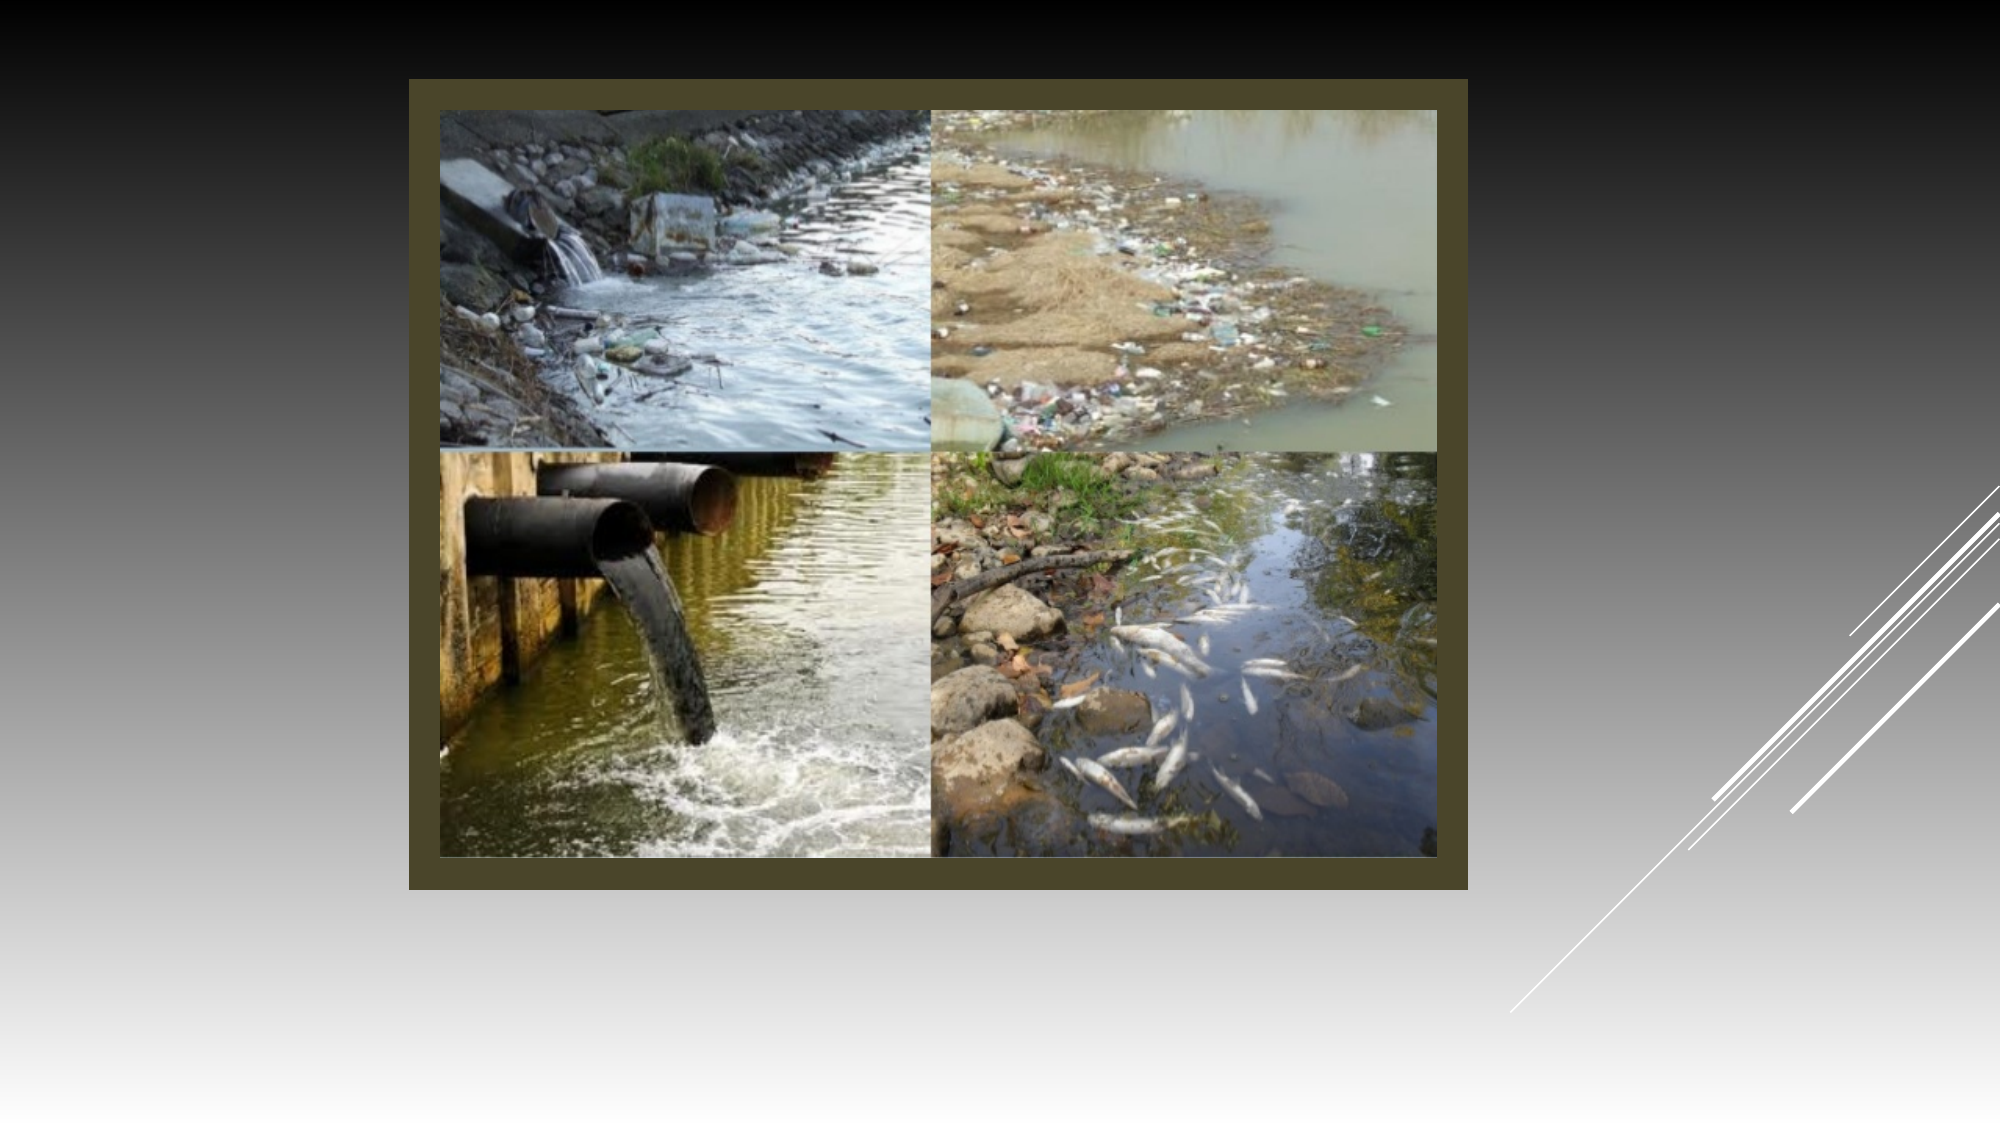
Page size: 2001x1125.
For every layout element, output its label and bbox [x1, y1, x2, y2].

picture [440, 109, 1438, 859]
